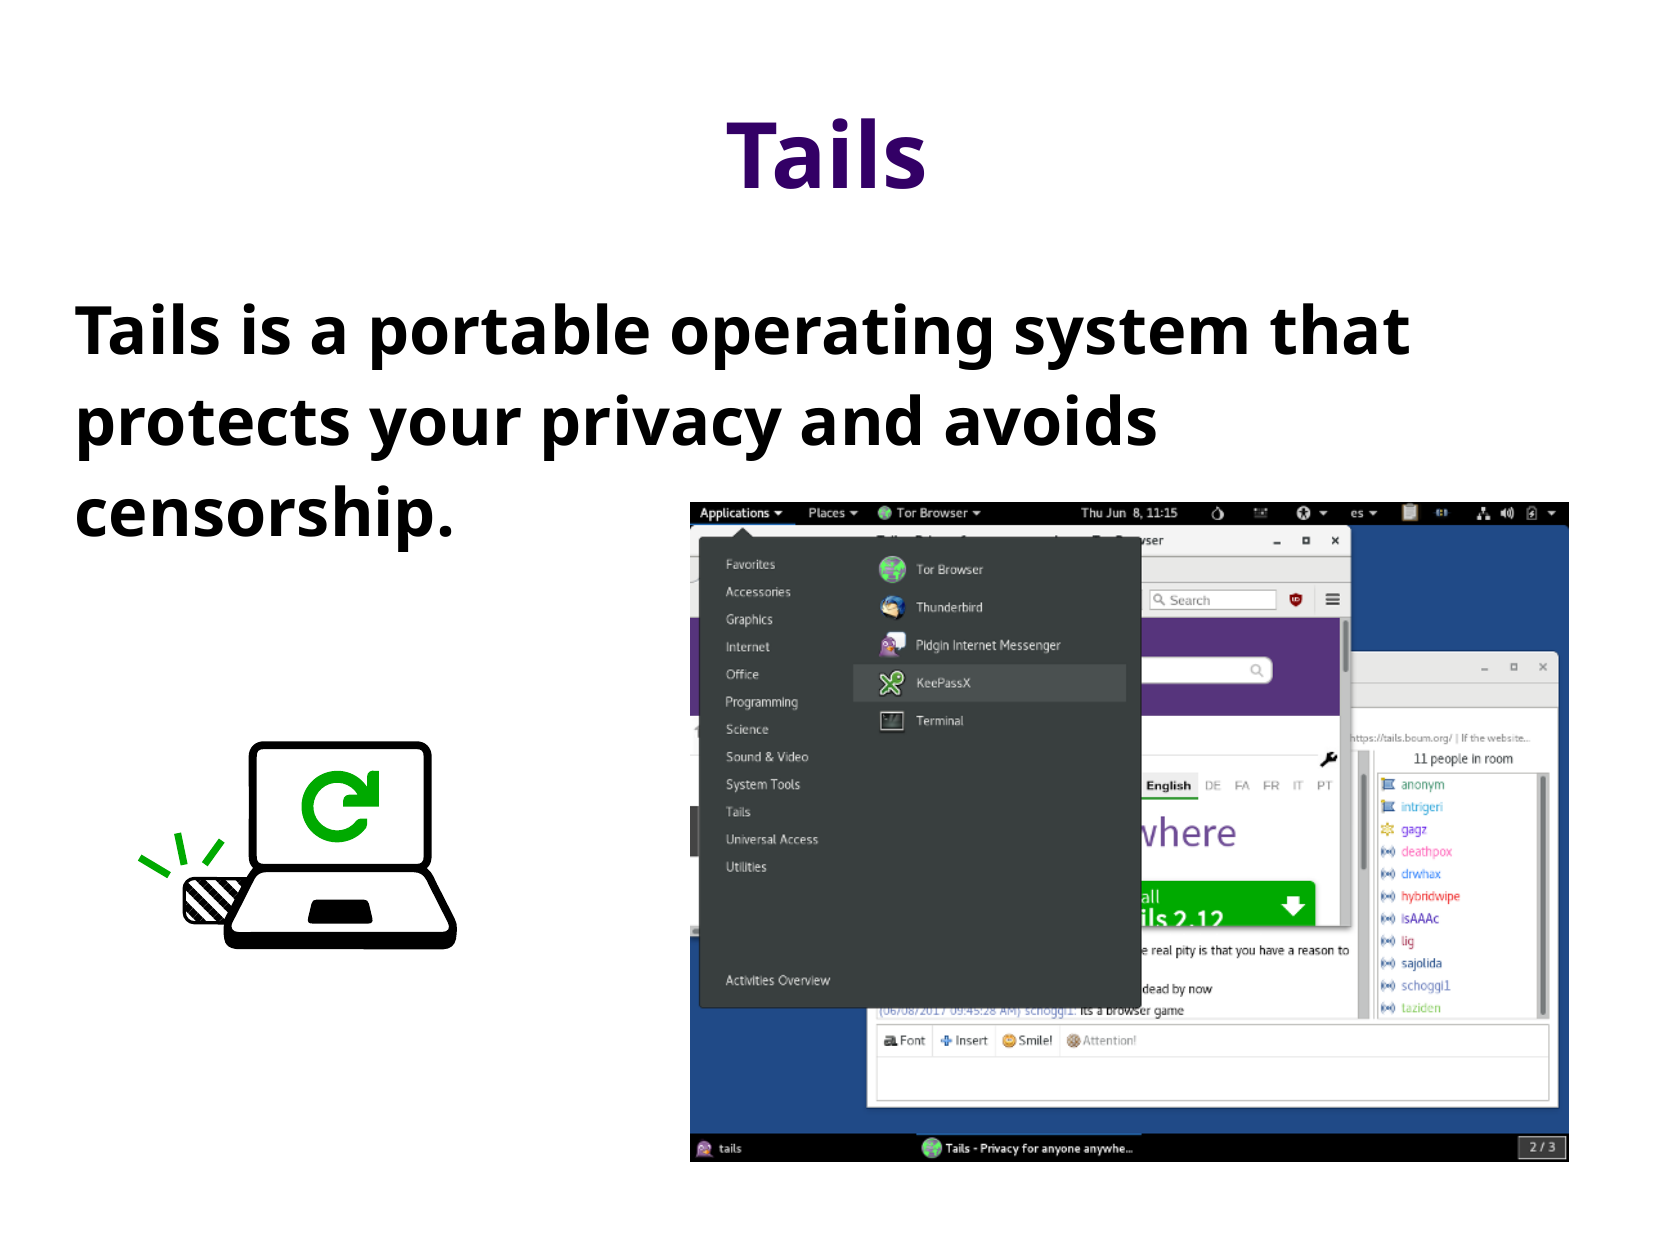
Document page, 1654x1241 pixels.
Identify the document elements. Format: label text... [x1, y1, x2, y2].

text_box Tails is a portable operating system that protects your privacy and avoids censorship. [60, 275, 1569, 568]
picture [77, 582, 603, 1108]
picture [690, 502, 1569, 1162]
title Tails [82, 49, 1571, 257]
